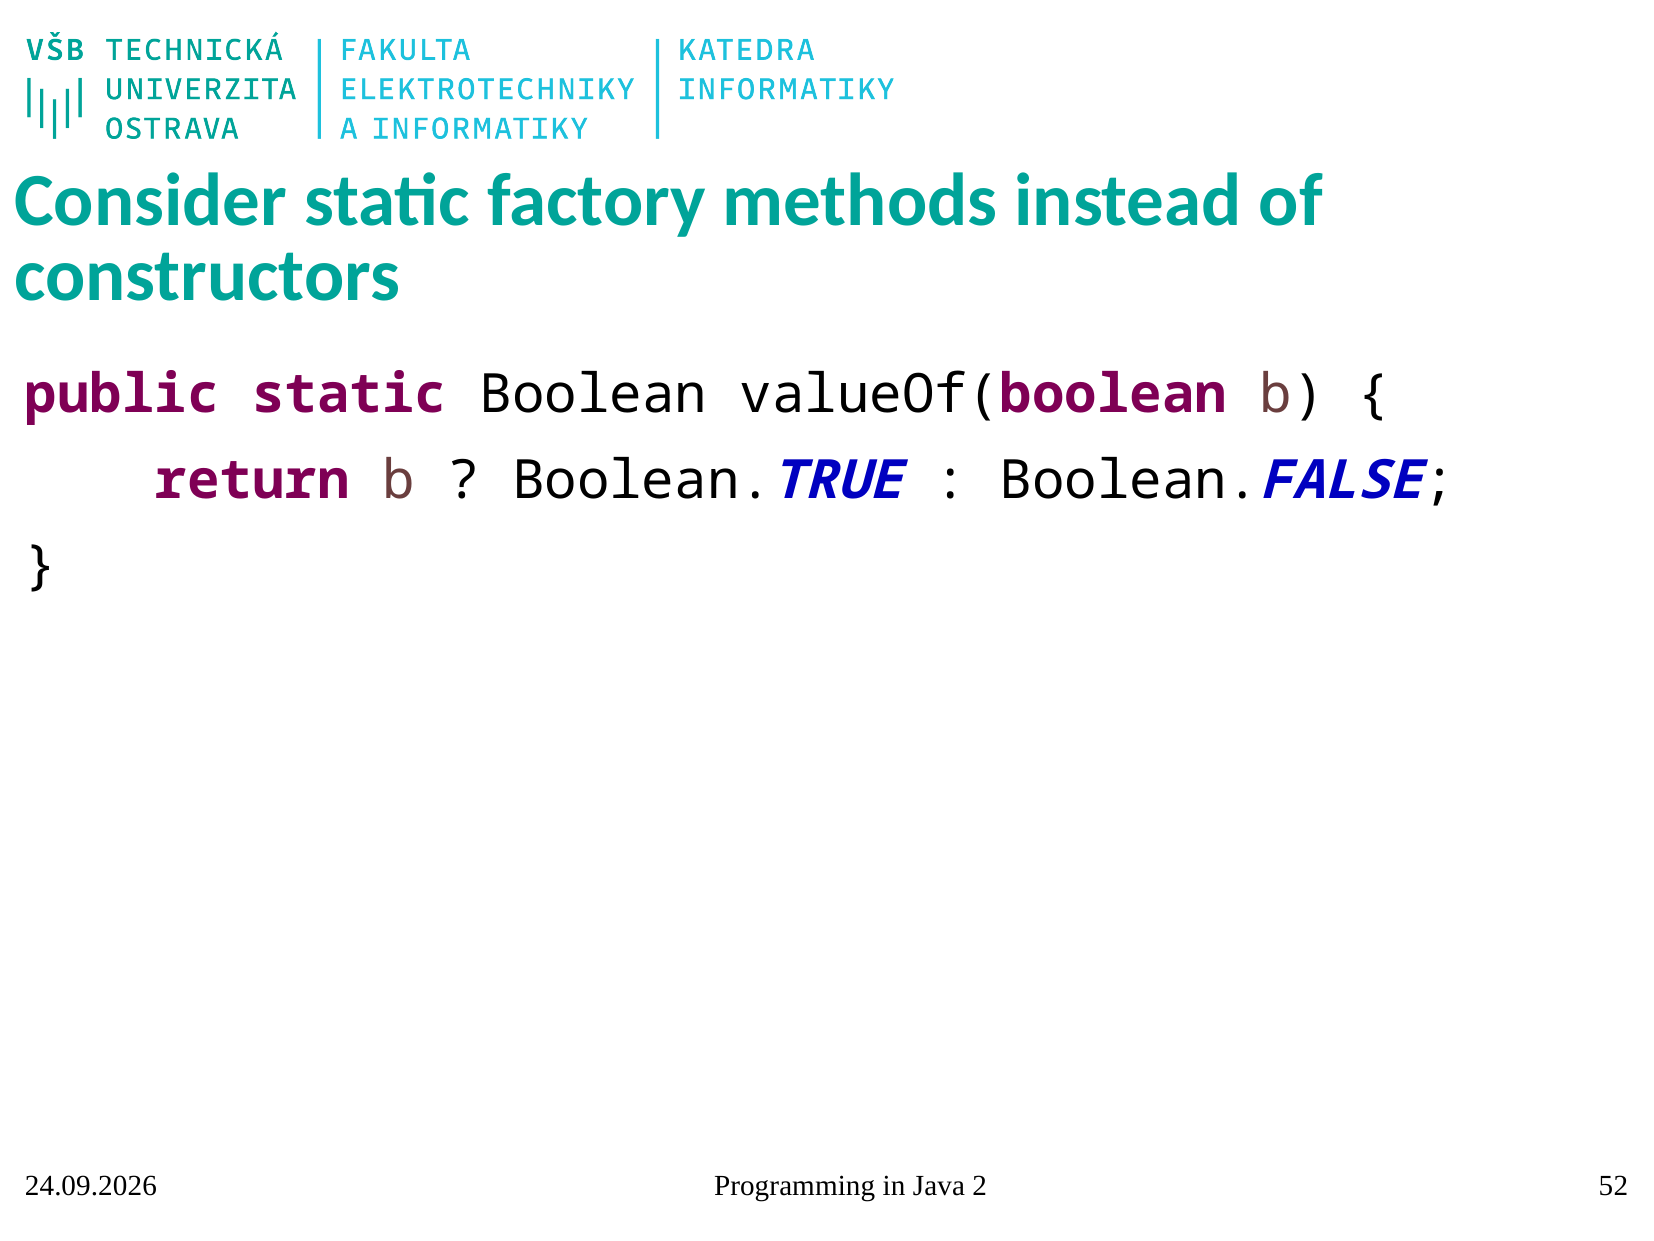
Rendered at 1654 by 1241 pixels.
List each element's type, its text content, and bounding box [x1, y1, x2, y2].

picture [26, 31, 894, 139]
title Consider static factory methods instead of constructors [14, 165, 1619, 319]
list public static Boolean valueOf(boolean b) { return b ? Boolean.TRUE : Boolean.FALSE; } [24, 354, 1629, 1146]
